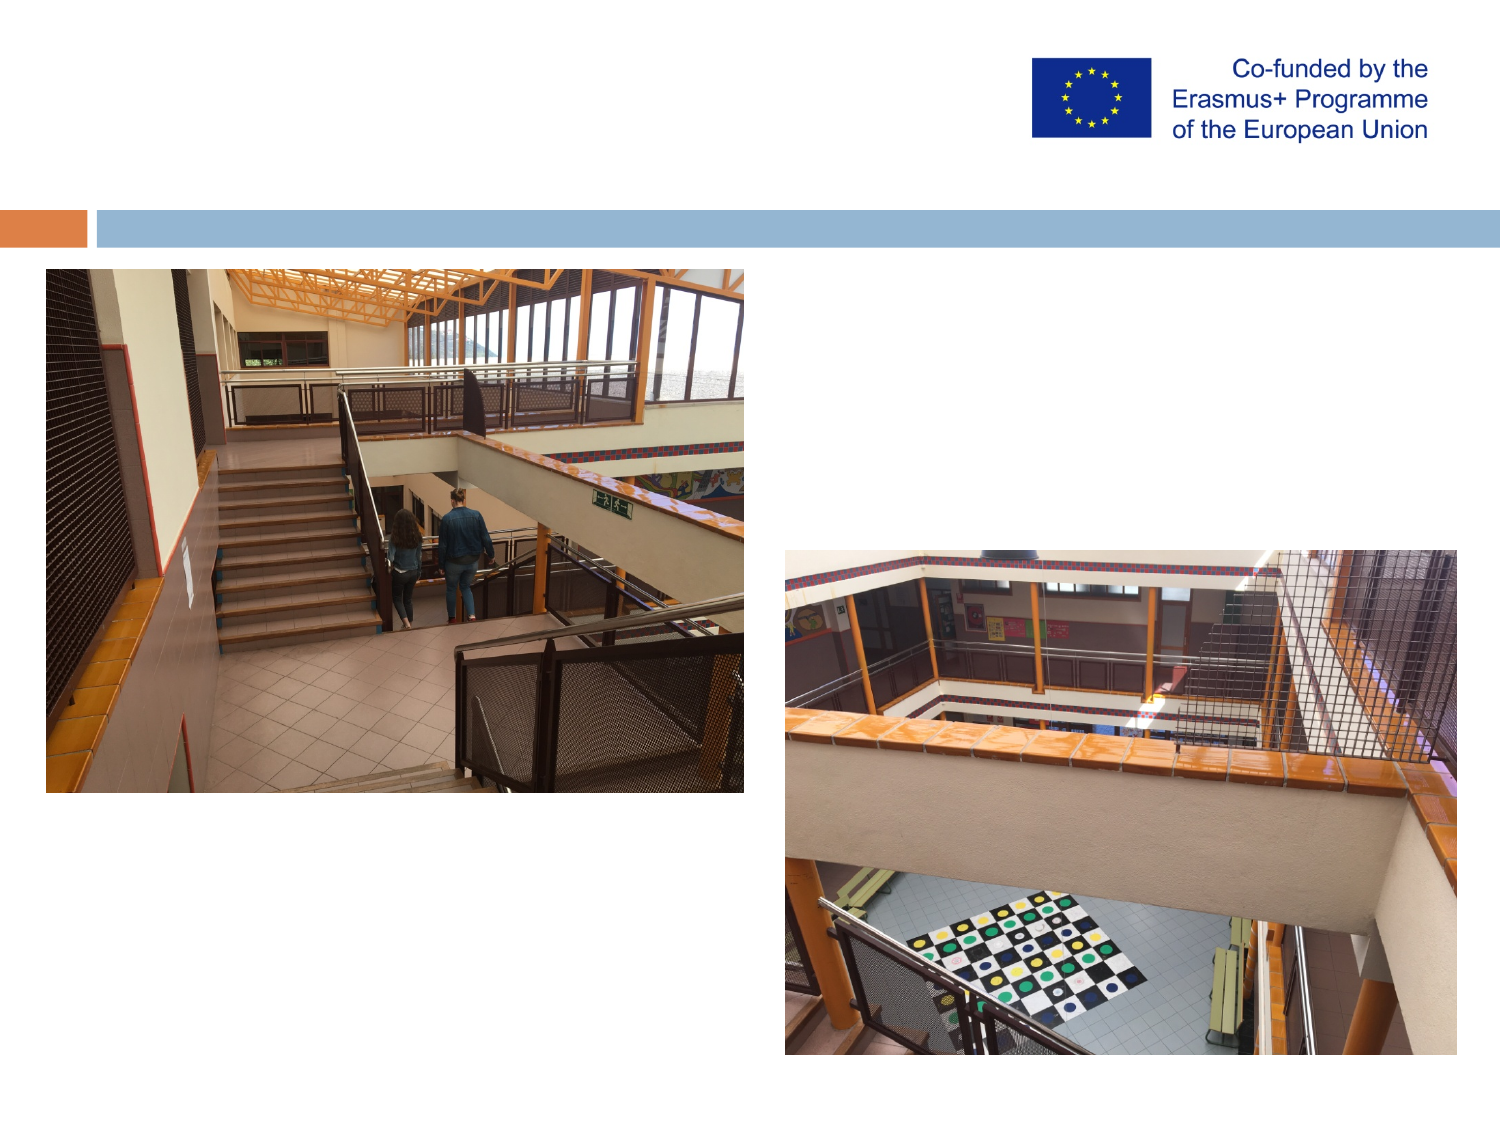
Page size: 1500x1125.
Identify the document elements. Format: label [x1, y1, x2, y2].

picture [46, 269, 744, 793]
picture [785, 550, 1457, 1055]
picture [1007, 35, 1448, 161]
